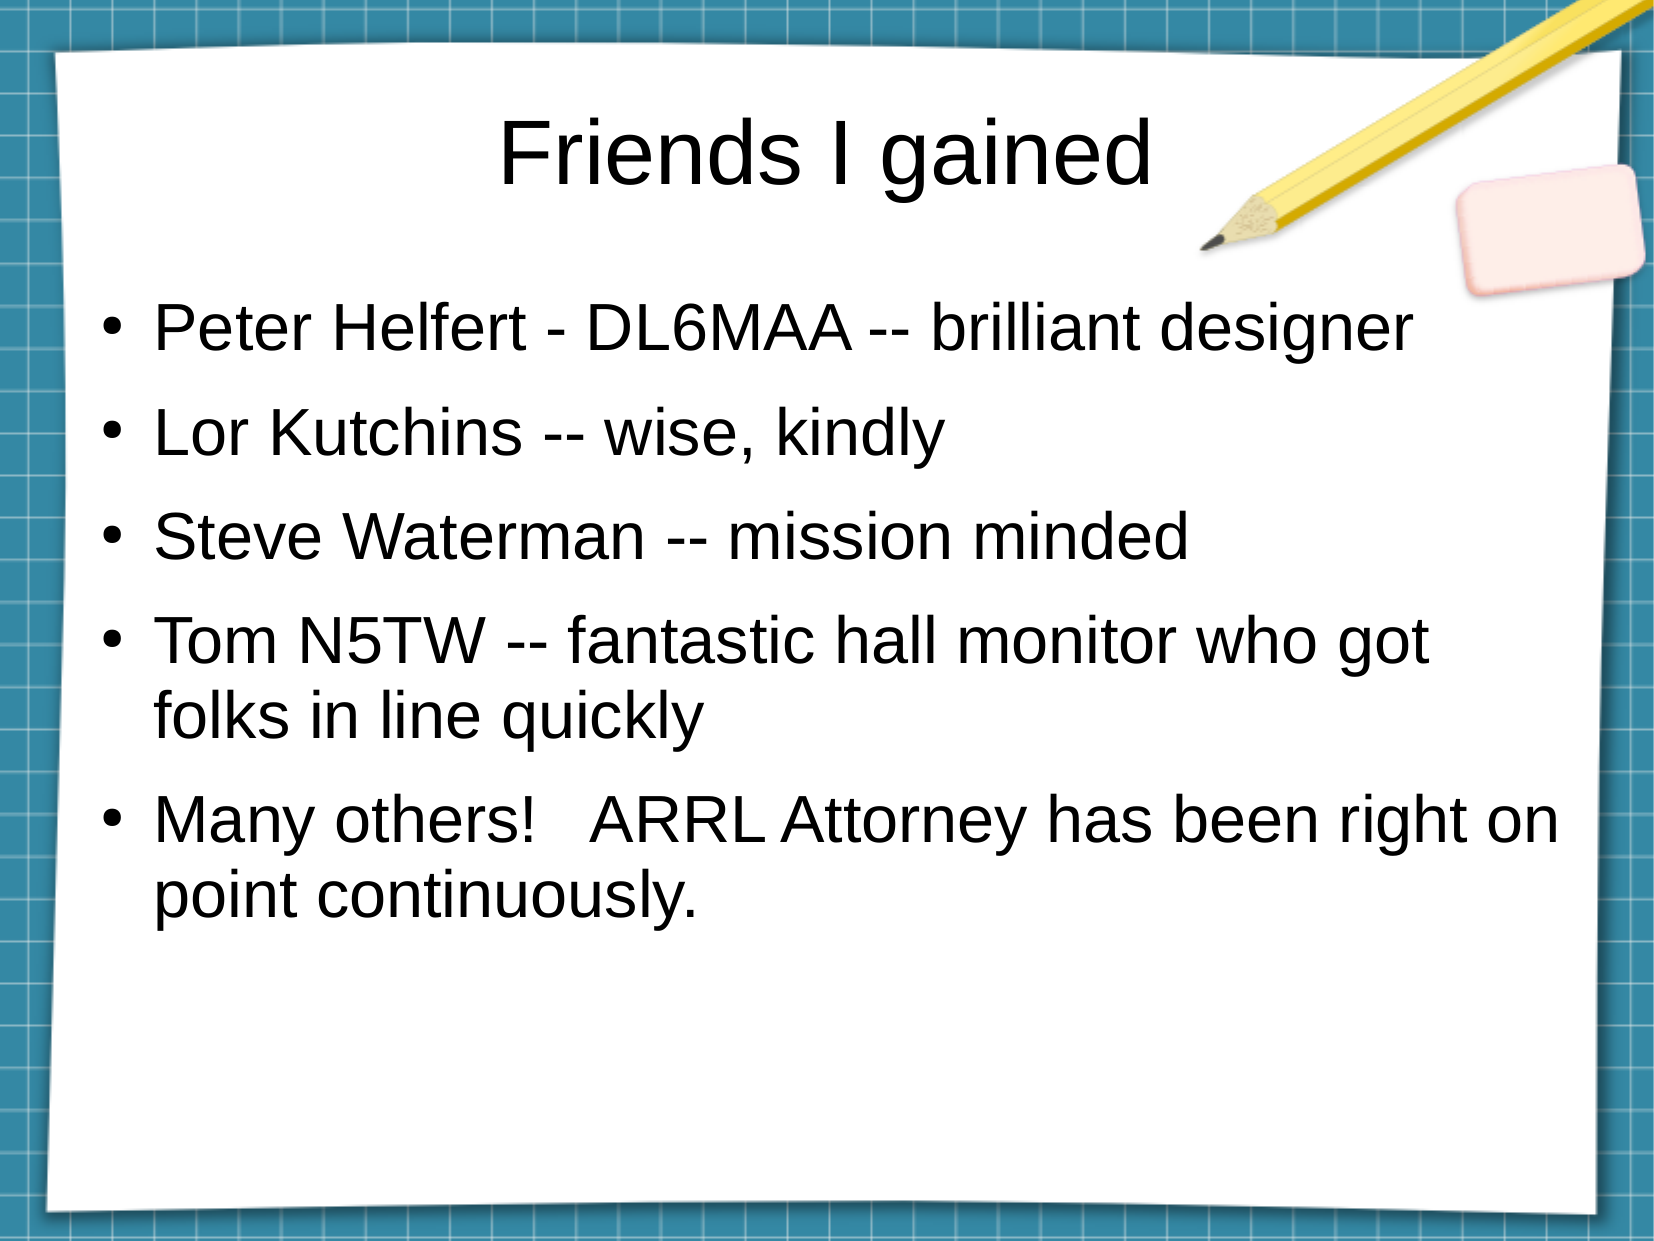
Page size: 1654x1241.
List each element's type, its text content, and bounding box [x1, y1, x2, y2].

title Friends I gained [82, 49, 1571, 257]
picture [0, 0, 1654, 1241]
list Peter Helfert - DL6MAA -- brilliant designer Lor Kutchins -- wise, kindly Steve Waterman -- mission minded Tom N5TW -- fantastic hall monitor who got folks in line quickly Many others! ARRL Attorney has been right on point continuously. [82, 290, 1571, 1010]
